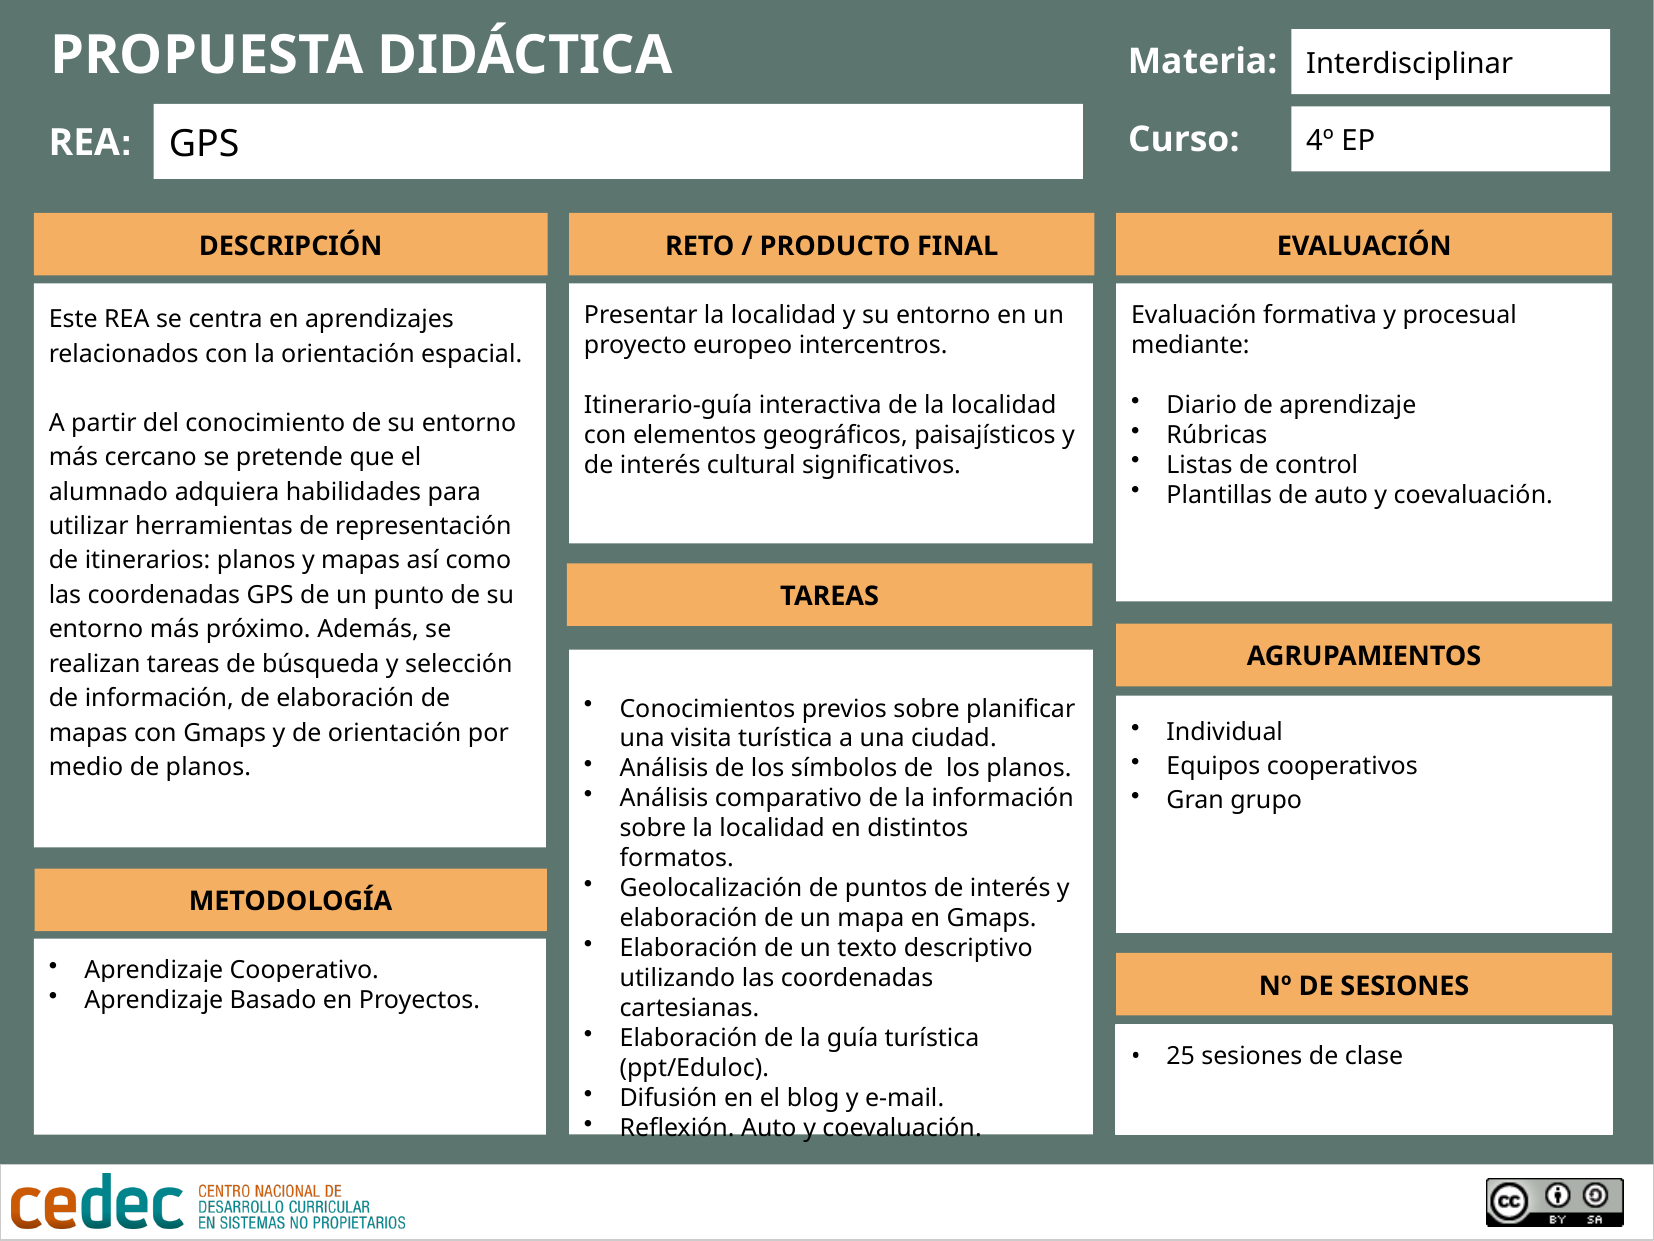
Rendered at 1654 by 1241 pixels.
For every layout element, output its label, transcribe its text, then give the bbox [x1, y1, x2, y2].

text_box Curso: [1113, 109, 1303, 173]
text_box REA: [33, 110, 153, 174]
text_box TAREAS [566, 563, 1093, 626]
text_box Evaluación formativa y procesual mediante: Diario de aprendizaje Rúbricas Listas de control Plantillas de auto y coevaluación. [1116, 283, 1613, 602]
text_box EVALUACIÓN [1116, 212, 1613, 276]
text_box Individual Equipos cooperativos Gran grupo [1116, 695, 1613, 933]
text_box DESCRIPCIÓN [33, 212, 548, 276]
text_box Presentar la localidad y su entorno en un proyecto europeo intercentros. Itinerario-guía interactiva de la localidad con elementos geográficos, paisajísticos y de interés cultural significativos. [569, 283, 1093, 544]
text_box Nº DE SESIONES [1116, 952, 1613, 1016]
text_box 25 sesiones de clase [1116, 1024, 1613, 1135]
text_box GPS [153, 103, 1083, 179]
text_box Interdisciplinar [1291, 29, 1611, 95]
text_box 4º EP [1291, 106, 1611, 172]
text_box AGRUPAMIENTOS [1116, 623, 1613, 687]
picture [11, 1173, 405, 1229]
text_box RETO / PRODUCTO FINAL [569, 212, 1095, 276]
text_box [0, 1164, 1654, 1241]
text_box Aprendizaje Cooperativo. Aprendizaje Basado en Proyectos. [33, 938, 546, 1135]
text_box METODOLOGÍA [34, 868, 547, 932]
text_box PROPUESTA DIDÁCTICA [35, 11, 1028, 110]
text_box Este REA se centra en aprendizajes relacionados con la orientación espacial. A partir del conocimiento de su entorno más cercano se pretende que el alumnado adquiera habilidades para utilizar herramientas de representación de itinerarios: planos y mapas así como las coordenadas GPS de un punto de su entorno más próximo. Además, se realizan tareas de búsqueda y selección de información, de elaboración de mapas con Gmaps y de orientación por medio de planos. [33, 283, 546, 848]
picture [1486, 1178, 1624, 1227]
text_box Materia: [1113, 30, 1291, 94]
text_box Conocimientos previos sobre planificar una visita turística a una ciudad. Análisis de los símbolos de los planos. Análisis comparativo de la información sobre la localidad en distintos formatos. Geolocalización de puntos de interés y elaboración de un mapa en Gmaps. Elaboración de un texto descriptivo utilizando las coordenadas cartesianas. Elaboración de la guía turística (ppt/Eduloc). Difusión en el blog y e-mail. Reflexión. Auto y coevaluación. [569, 649, 1093, 1135]
